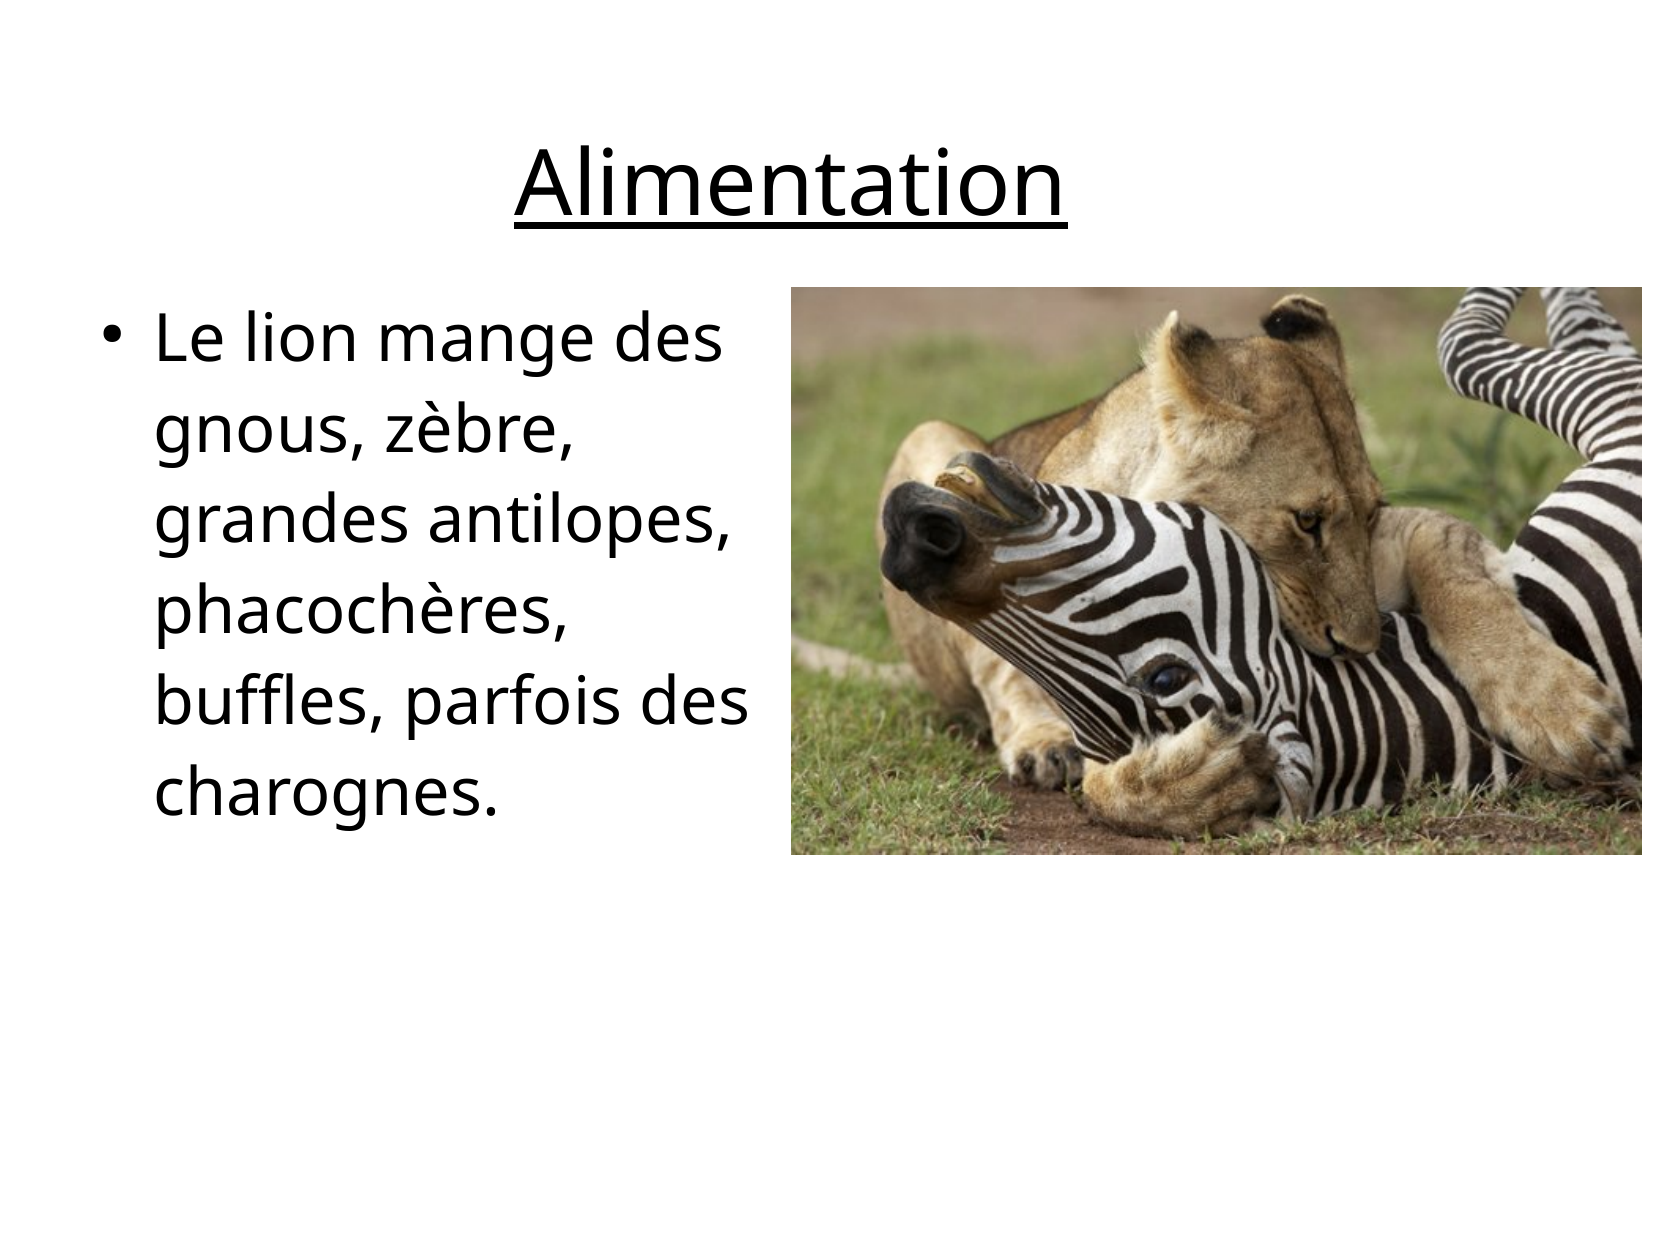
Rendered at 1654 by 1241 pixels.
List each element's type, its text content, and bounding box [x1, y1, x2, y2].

title Alimentation [47, 76, 1536, 284]
list Le lion mange des gnous, zèbre, grandes antilopes, phacochères, buffles, parfois des charognes. [82, 290, 809, 1010]
picture [791, 287, 1642, 855]
